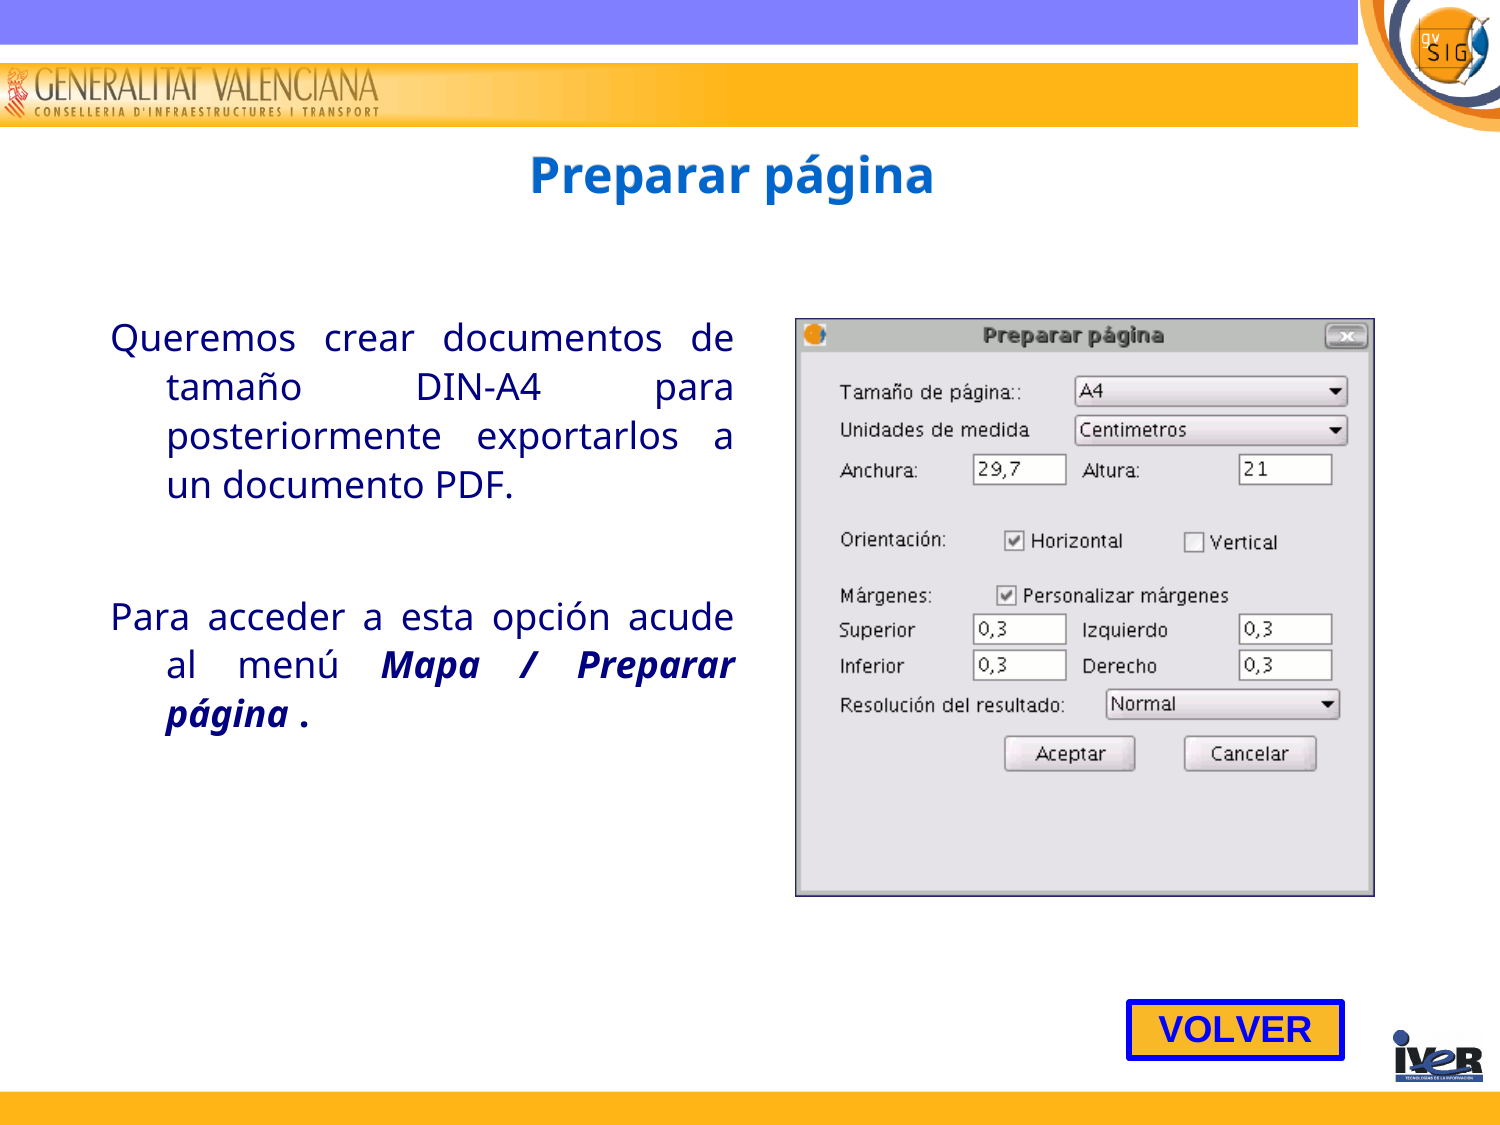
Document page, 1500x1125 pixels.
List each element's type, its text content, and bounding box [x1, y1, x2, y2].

picture [1393, 1030, 1483, 1082]
picture [1358, 0, 1500, 133]
picture [766, 312, 1392, 1022]
title Preparar página [92, 88, 1374, 259]
list Queremos crear documentos de tamaño DIN-A4 para posteriormente exportarlos a un documento PDF. Para acceder a esta opción acude al menú Mapa / Preparar página . [110, 312, 736, 1022]
text_box VOLVER [1129, 1002, 1342, 1059]
